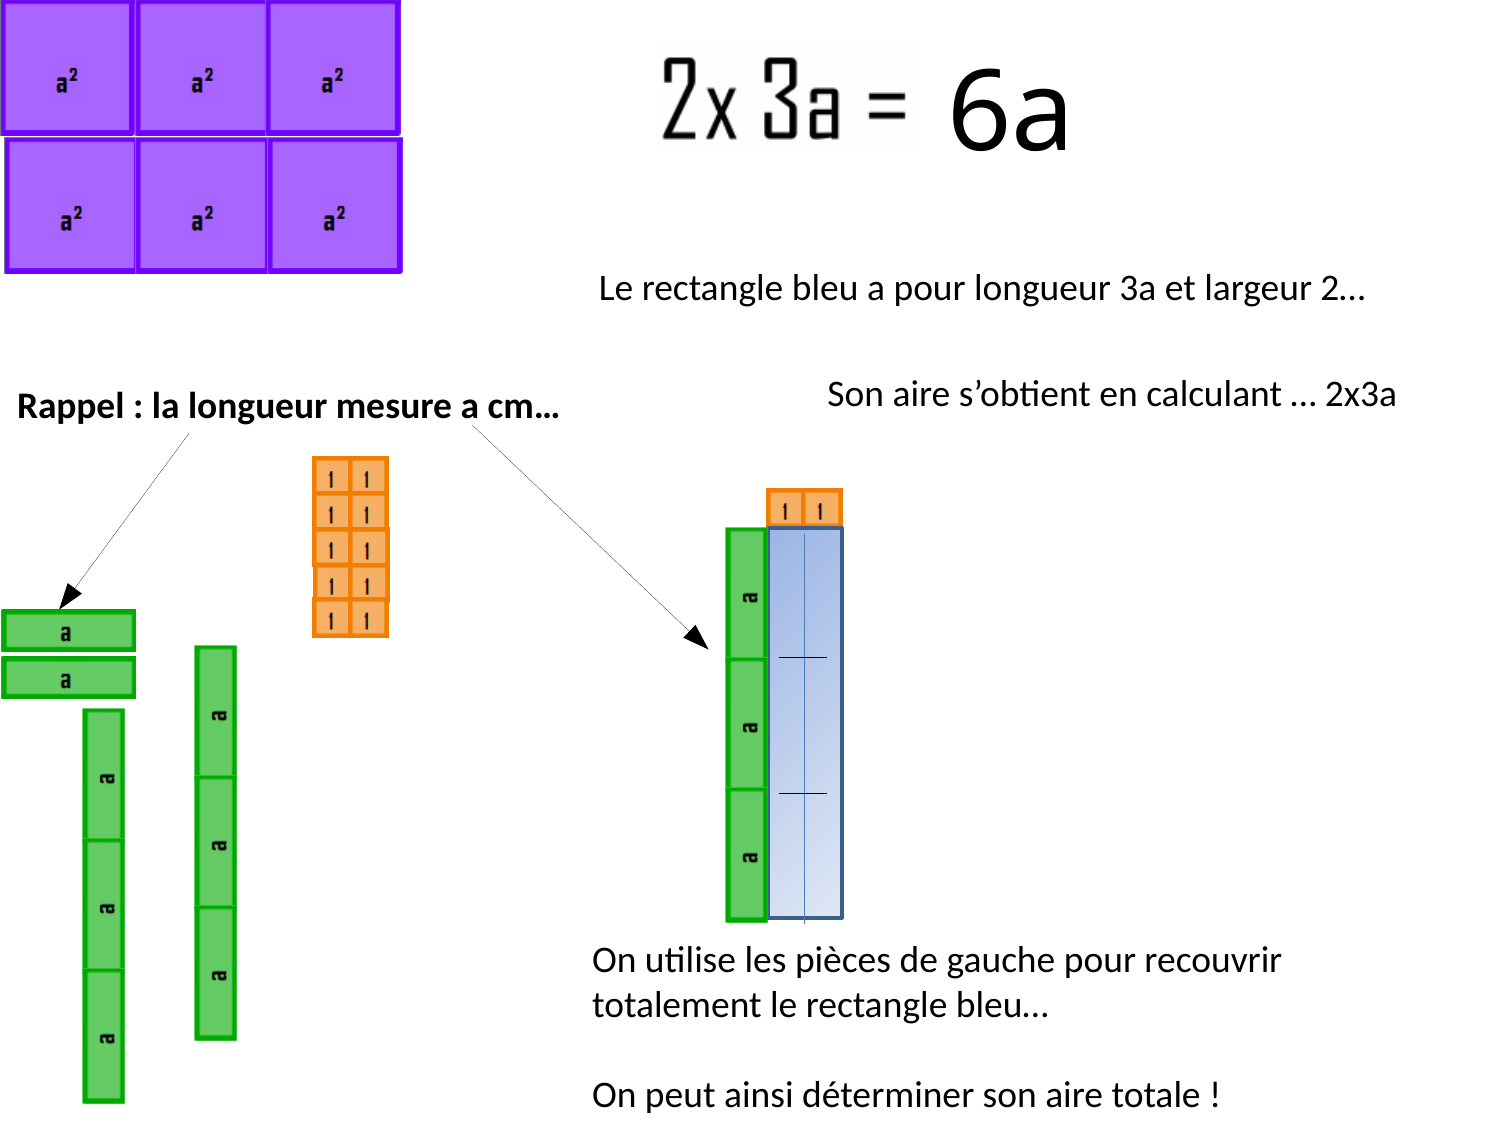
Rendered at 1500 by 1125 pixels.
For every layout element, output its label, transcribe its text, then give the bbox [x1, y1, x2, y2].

text_box [768, 527, 842, 918]
picture [0, 0, 401, 136]
picture [725, 488, 843, 924]
text_box Le rectangle bleu a pour longueur 3a et largeur 2… [584, 255, 1382, 316]
picture [312, 456, 390, 638]
picture [0, 656, 136, 699]
picture [655, 42, 918, 151]
picture [0, 609, 136, 652]
text_box Son aire s’obtient en calculant … 2x3a [812, 361, 1413, 422]
picture [4, 137, 403, 274]
picture [194, 645, 237, 1042]
picture [82, 708, 125, 1105]
text_box Rappel : la longueur mesure a cm… [2, 373, 577, 434]
text_box 6a [932, 30, 1090, 181]
text_box On utilise les pièces de gauche pour recouvrir totalement le rectangle bleu… On peut ainsi déterminer son aire totale ! [577, 928, 1307, 1123]
